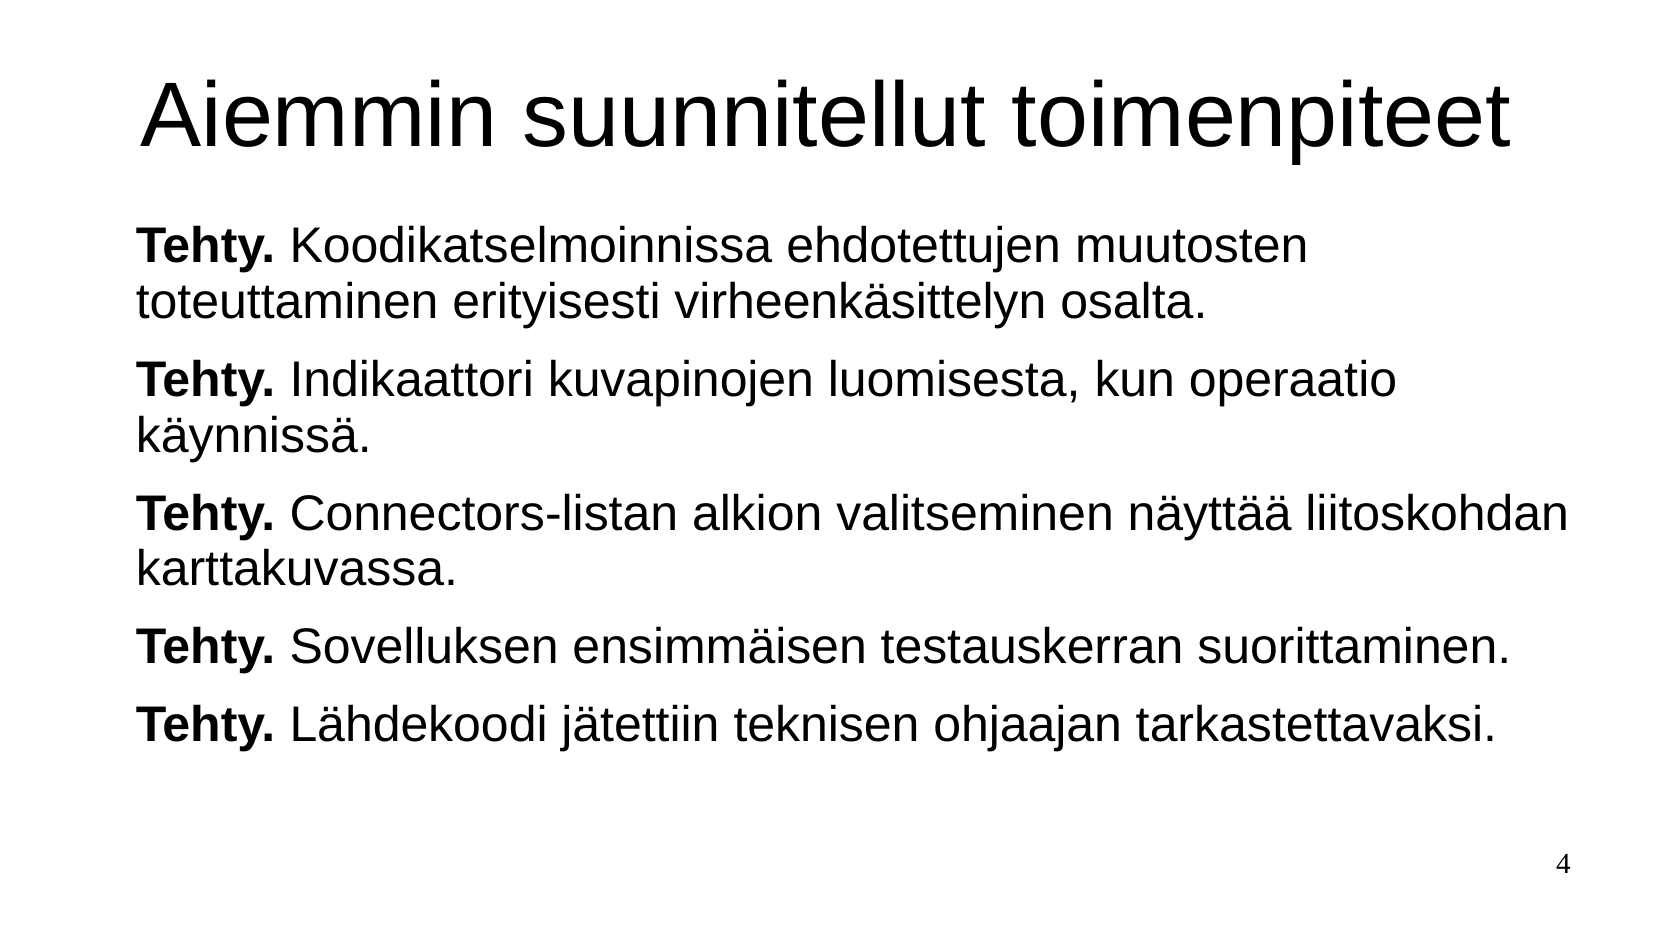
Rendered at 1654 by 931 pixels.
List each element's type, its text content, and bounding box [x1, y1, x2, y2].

title Aiemmin suunnitellut toimenpiteet [82, 37, 1571, 193]
list Tehty. Koodikatselmoinnissa ehdotettujen muutosten toteuttaminen erityisesti virheenkäsittelyn osalta. Tehty. Indikaattori kuvapinojen luomisesta, kun operaatio käynnissä. Tehty. Connectors-listan alkion valitseminen näyttää liitoskohdan karttakuvassa. Tehty. Sovelluksen ensimmäisen testauskerran suorittaminen. Tehty. Lähdekoodi jätettiin teknisen ohjaajan tarkastettavaksi. [82, 217, 1571, 758]
